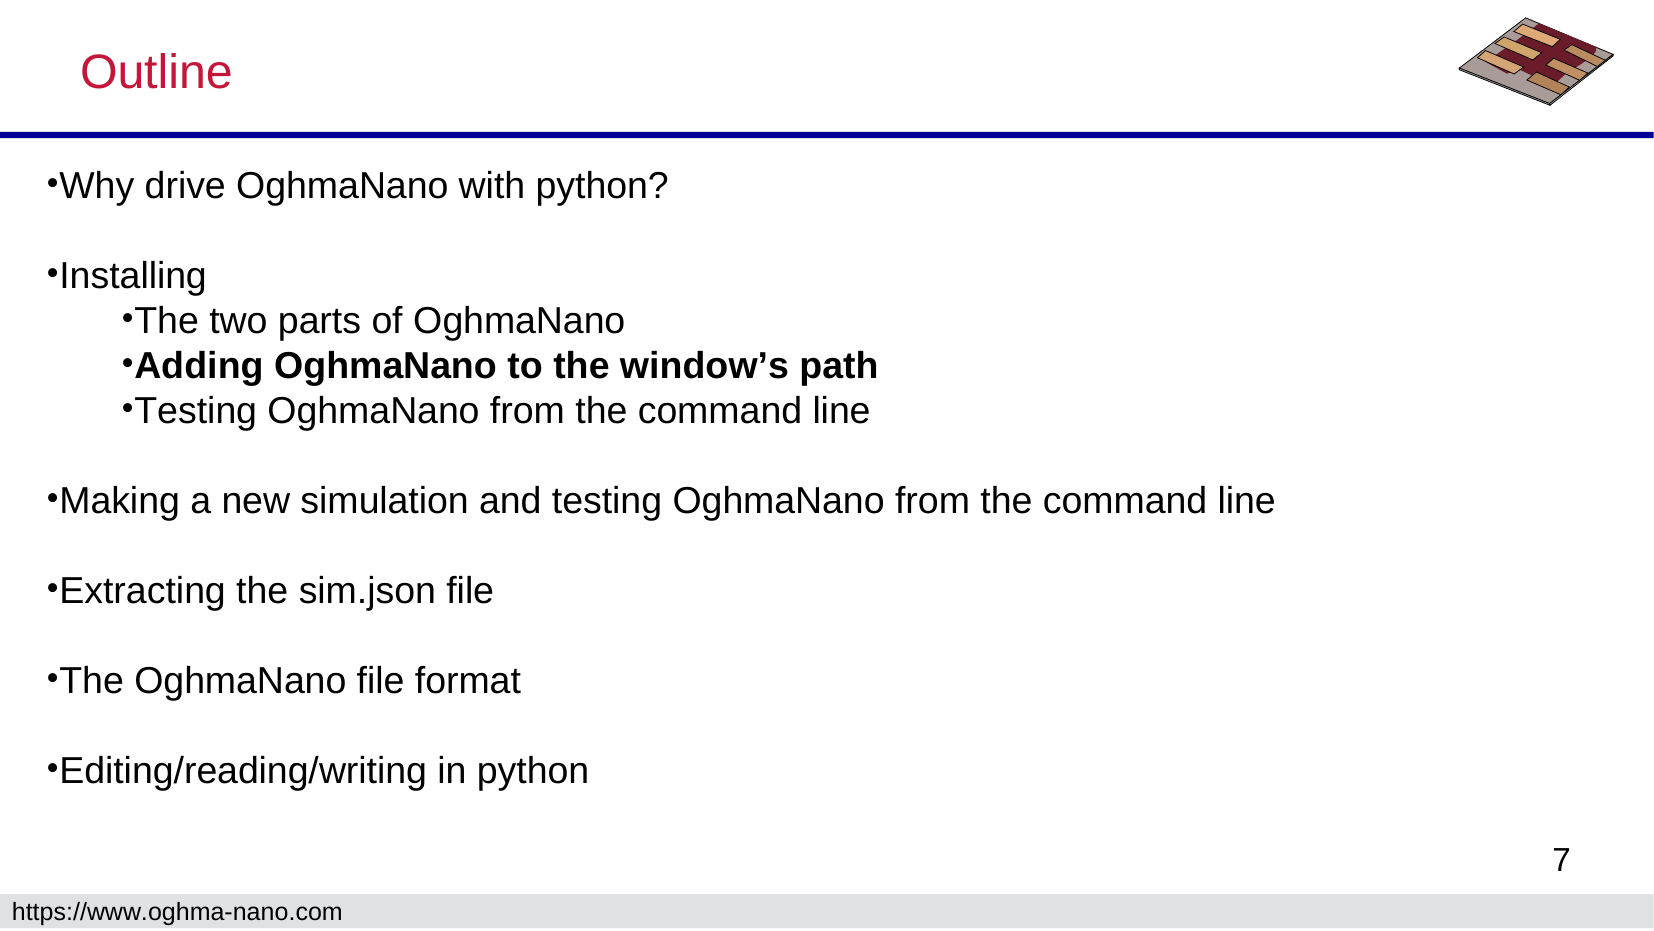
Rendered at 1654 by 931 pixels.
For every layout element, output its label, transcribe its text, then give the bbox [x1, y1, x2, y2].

text_box <number> [1537, 831, 1654, 890]
title Outline [65, 28, 1430, 116]
text_box Why drive OghmaNano with python? Installing The two parts of OghmaNano Adding OghmaNano to the window’s path Testing OghmaNano from the command line Making a new simulation and testing OghmaNano from the command line Extracting the sim.json file The OghmaNano file format Editing/reading/writing in python [31, 153, 1574, 857]
